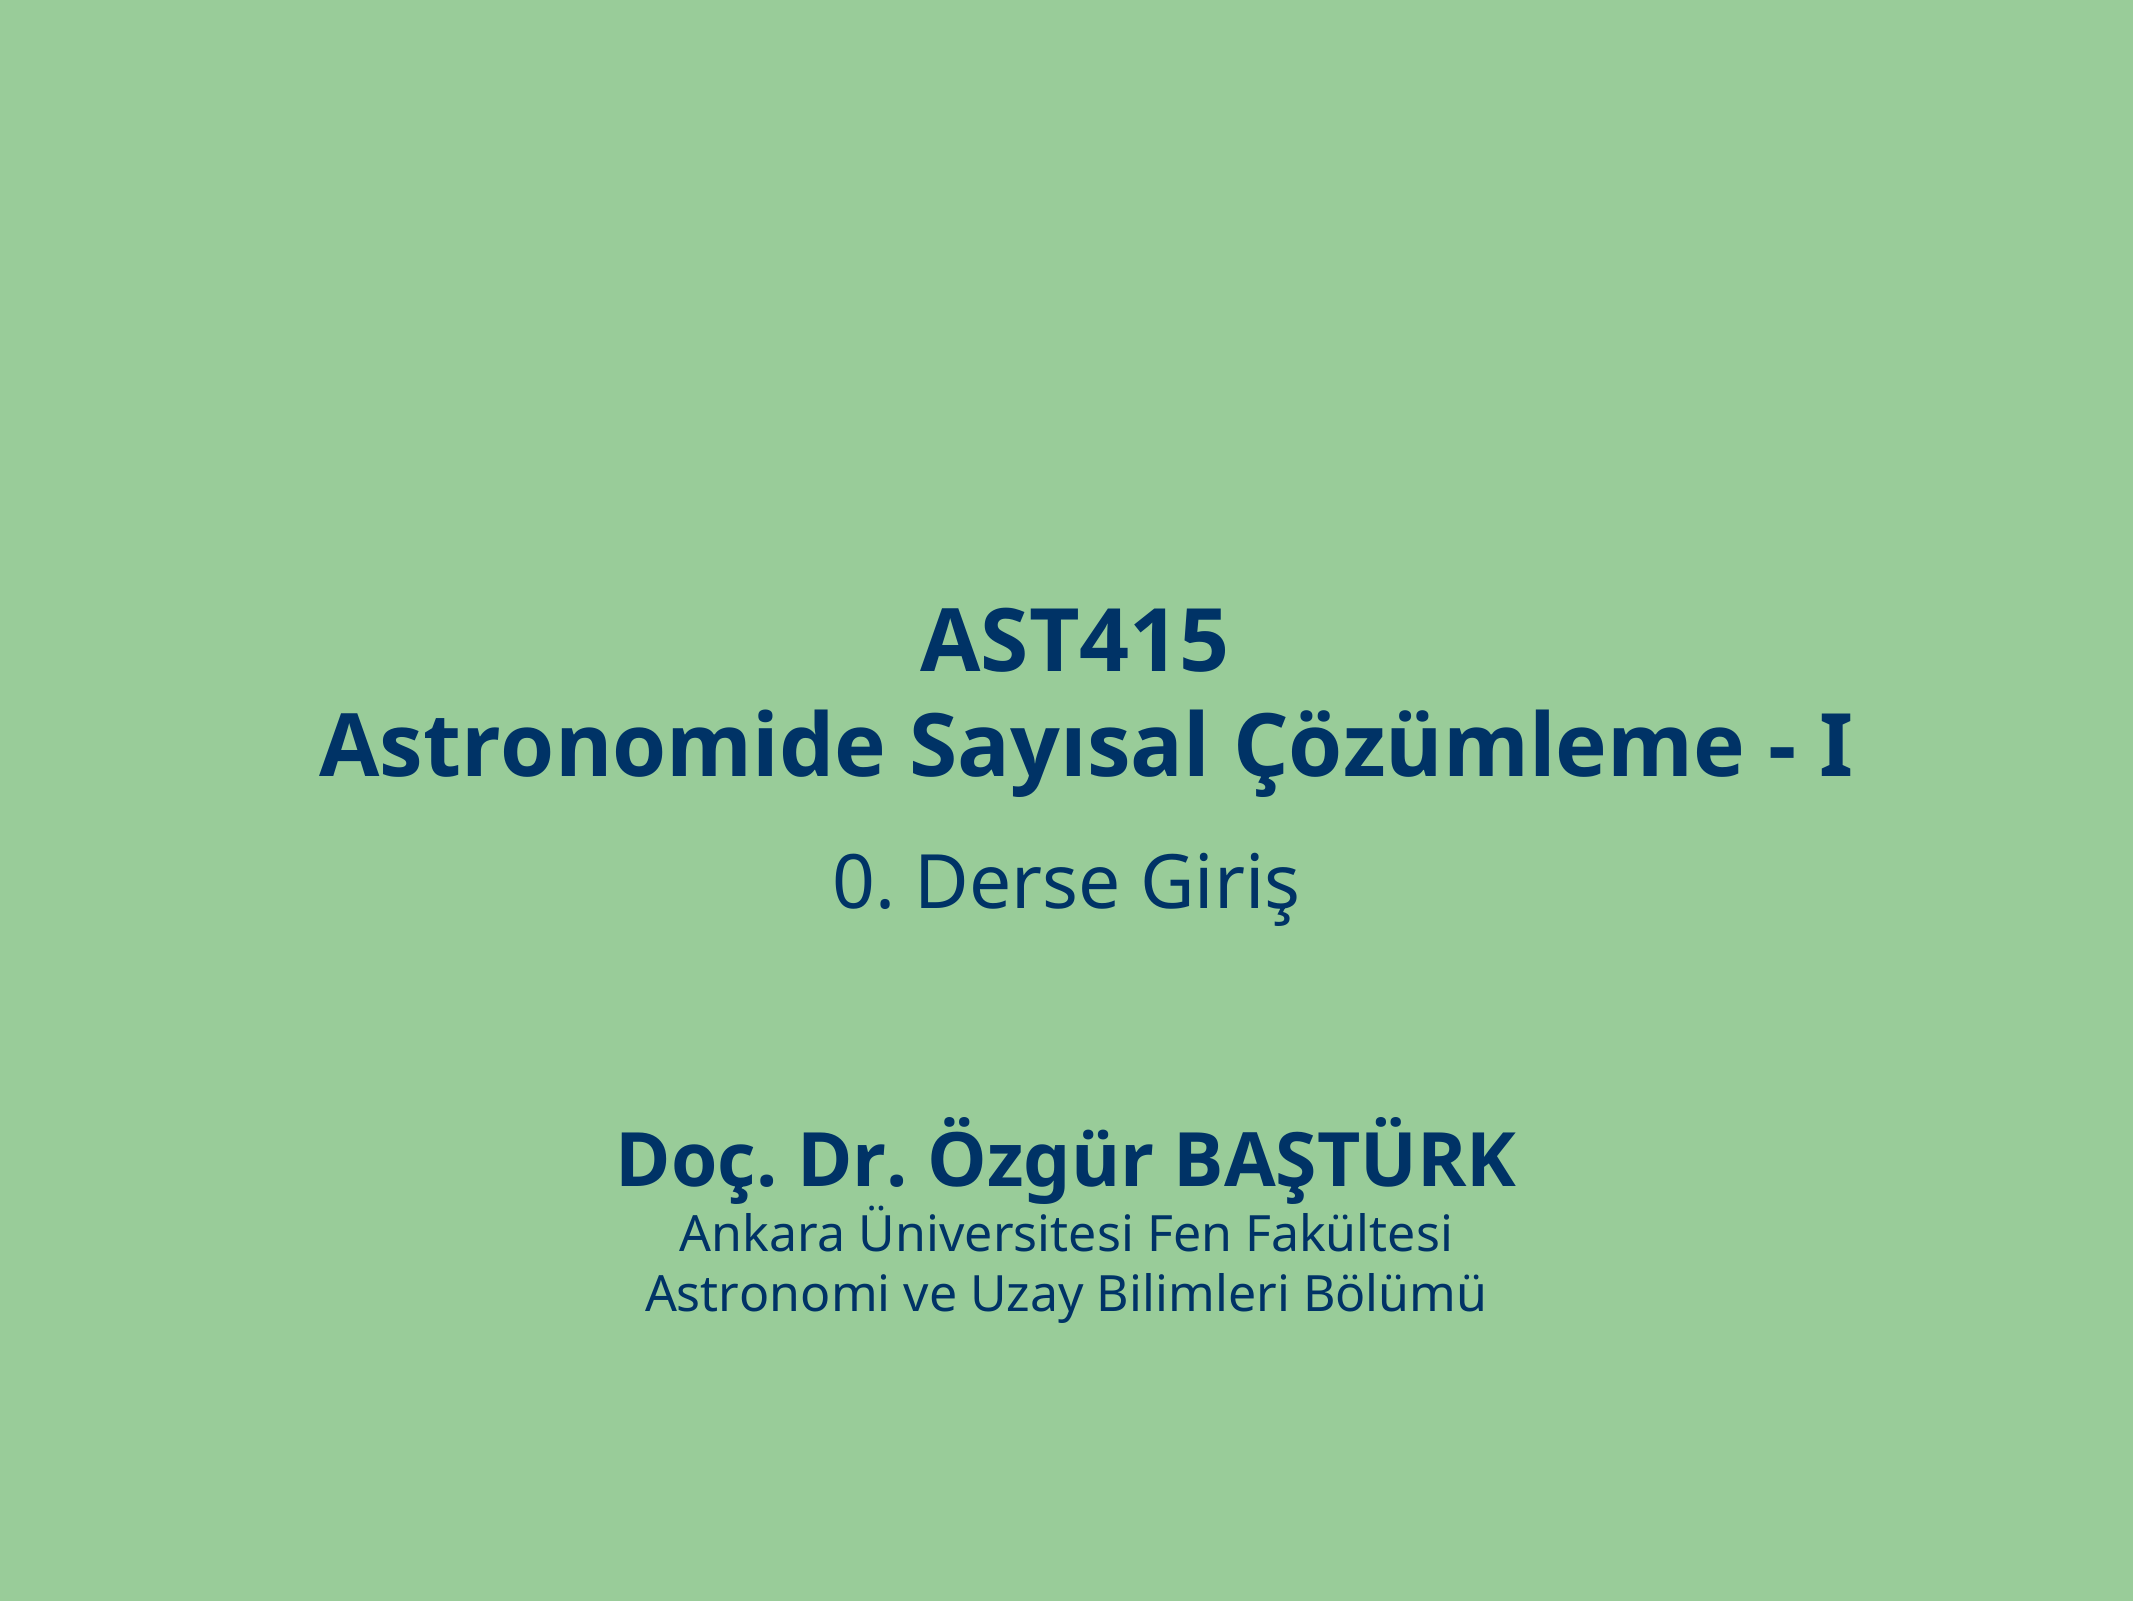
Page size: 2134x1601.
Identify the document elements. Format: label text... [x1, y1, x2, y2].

list 0. Derse Giriş [208, 825, 1925, 1011]
title AST415 Astronomide Sayısal Çözümleme - I [208, 215, 1965, 803]
list Doç. Dr. Özgür BAŞTÜRK Ankara Üniversitesi Fen Fakültesi Astronomi ve Uzay Bilimleri Bölümü [208, 1102, 1925, 1289]
